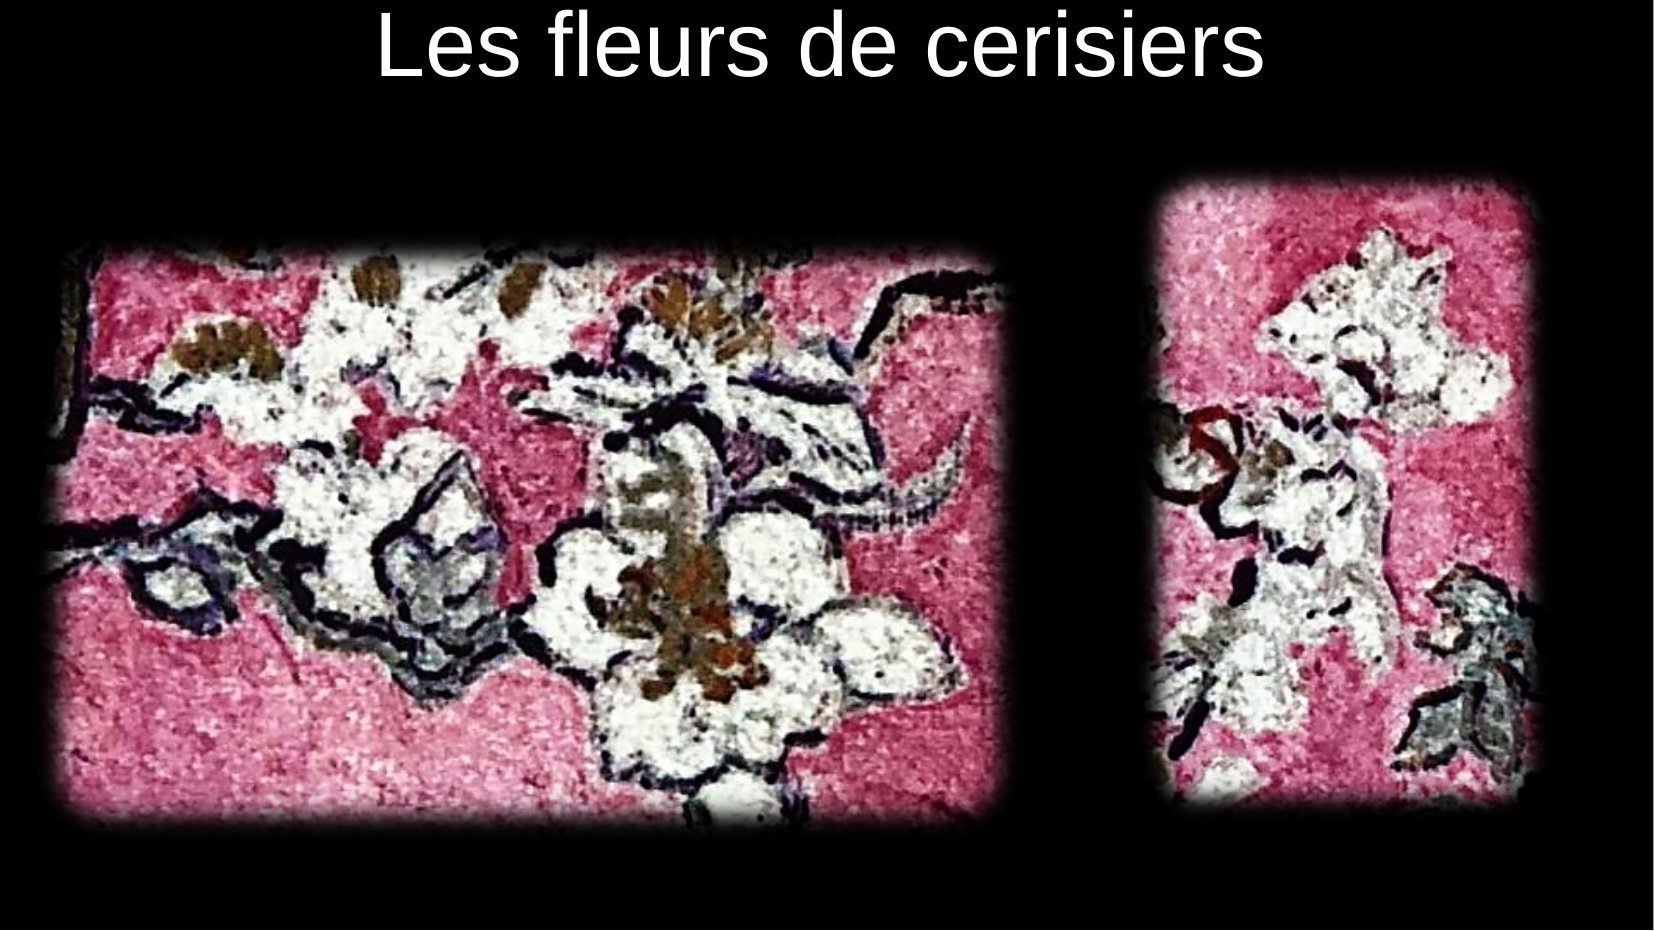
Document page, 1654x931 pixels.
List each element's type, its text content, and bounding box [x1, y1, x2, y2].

title Les fleurs de cerisiers [76, 0, 1565, 96]
picture [18, 217, 1040, 857]
picture [1122, 147, 1566, 836]
